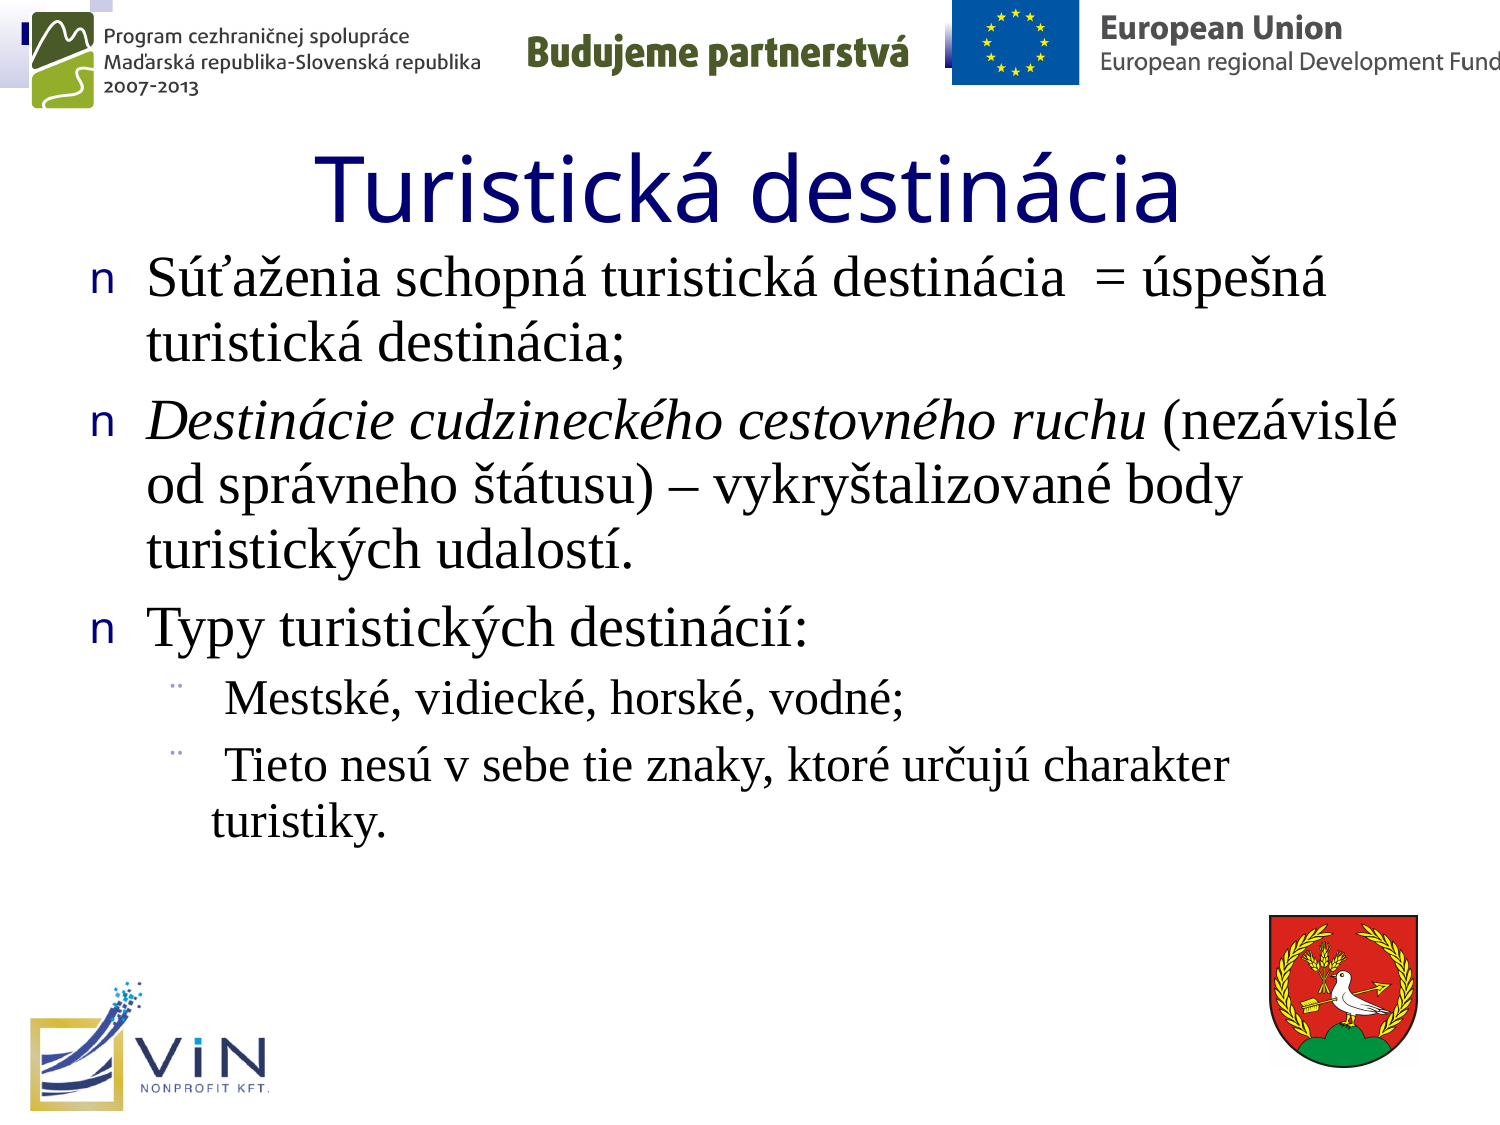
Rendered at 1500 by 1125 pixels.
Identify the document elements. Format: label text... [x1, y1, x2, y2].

picture [952, 0, 1500, 87]
title Turistická destinácia [75, 75, 1425, 300]
picture [7, 980, 269, 1111]
list Súťaženia schopná turistická destinácia = úspešná turistická destinácia; Destinácie cudzineckého cestovného ruchu (nezávislé od správneho štátusu) – vykryštalizované body turistických udalostí. Typy turistických destinácií: Mestské, vidiecké, horské, vodné; Tieto nesú v sebe tie znaky, ktoré určujú charakter turistiky. [75, 300, 1425, 1013]
picture [1269, 915, 1418, 1068]
picture [29, 12, 945, 119]
